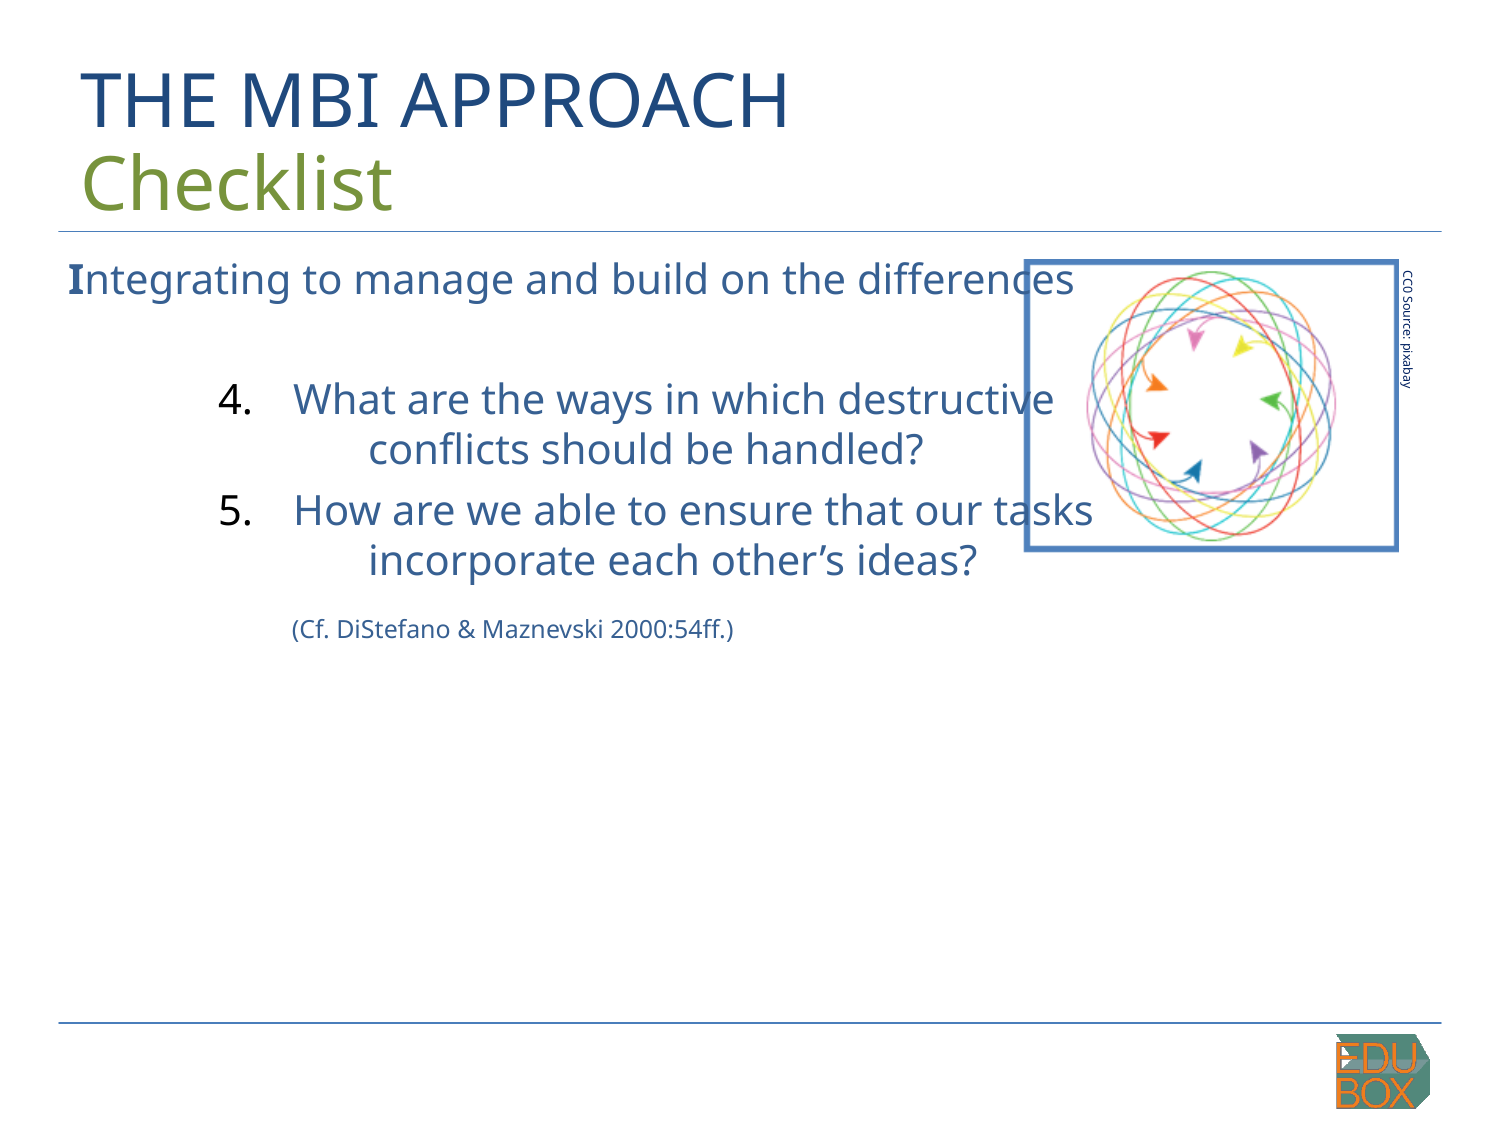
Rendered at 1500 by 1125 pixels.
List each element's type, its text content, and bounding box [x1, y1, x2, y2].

text_box CC0 Source: pixabay [1390, 255, 1424, 492]
text_box Integrating to manage and build on the differences What are the ways in which destructive conflicts should be handled? How are we able to ensure that our tasks incorporate each other’s ideas? (Cf. DiStefano & Maznevski 2000:54ff.) [53, 244, 1404, 995]
list Checklist [64, 127, 1040, 247]
picture [1328, 1028, 1437, 1114]
title THE MBI APPROACH [64, 42, 1353, 153]
